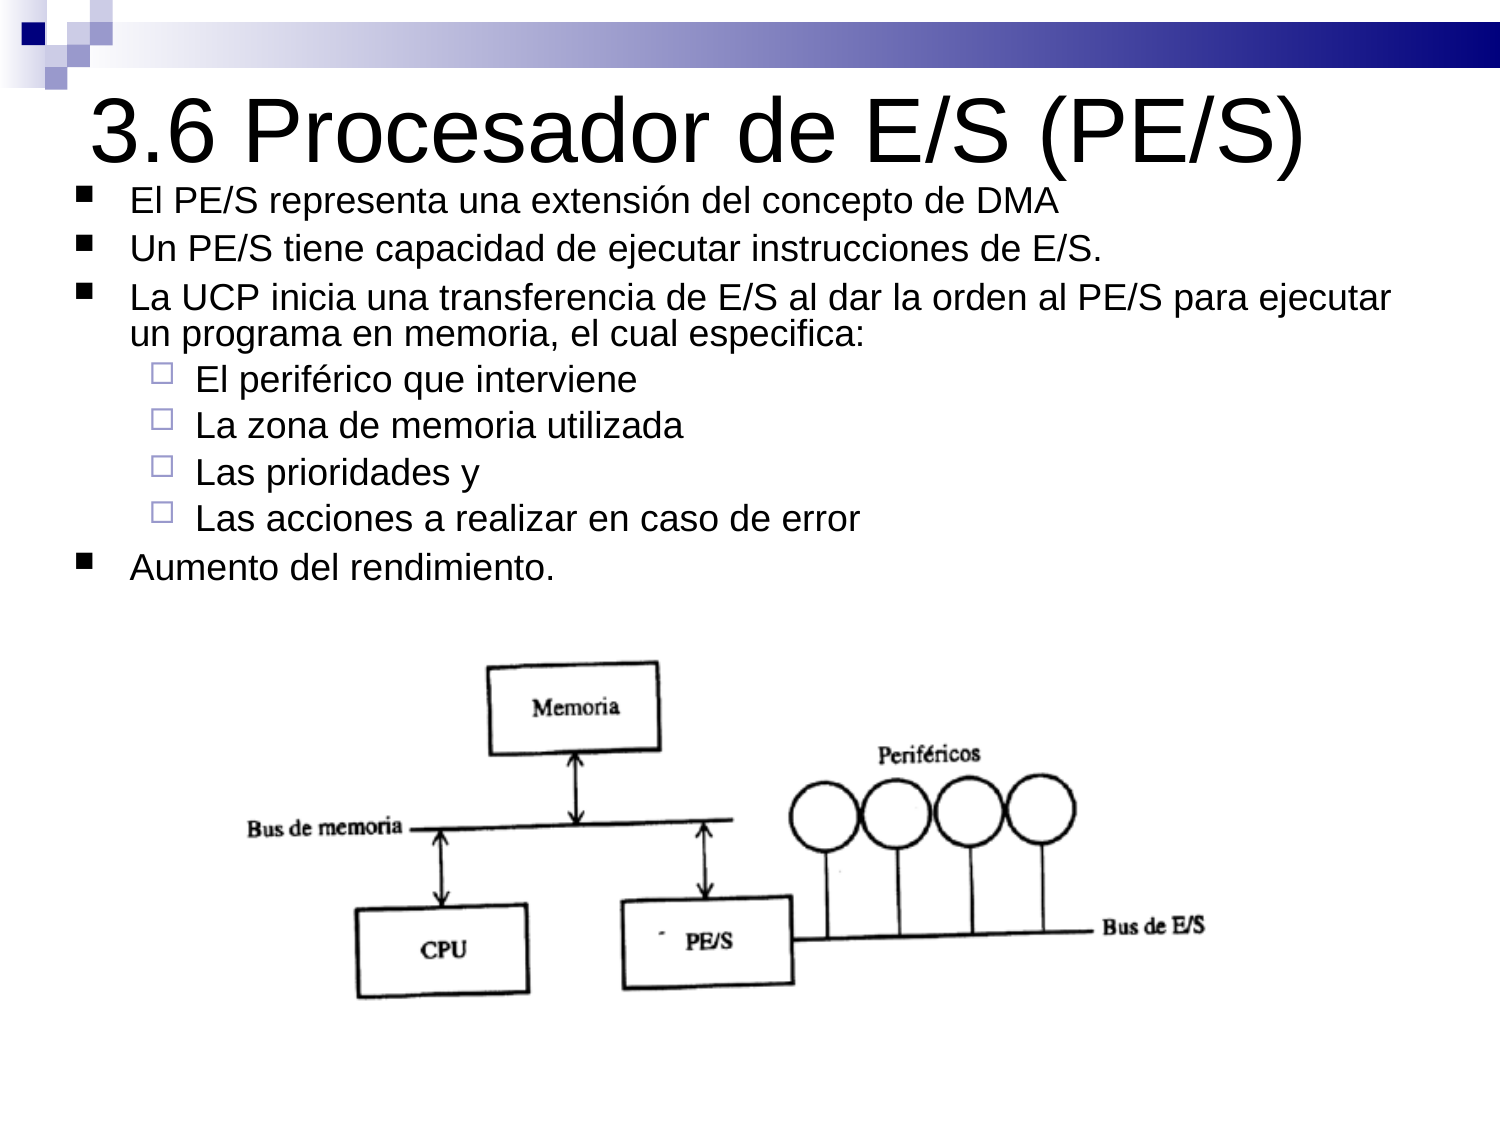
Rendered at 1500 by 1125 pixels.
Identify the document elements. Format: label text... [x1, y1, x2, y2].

list El PE/S representa una extensión del concepto de DMA Un PE/S tiene capacidad de ejecutar instrucciones de E/S. La UCP inicia una transferencia de E/S al dar la orden al PE/S para ejecutar un programa en memoria, el cual especifica: El periférico que interviene La zona de memoria utilizada Las prioridades y Las acciones a realizar en caso de error Aumento del rendimiento. [59, 177, 1410, 644]
picture [195, 612, 1241, 1063]
title 3.6 Procesador de E/S (PE/S)‏ [75, 63, 1426, 189]
